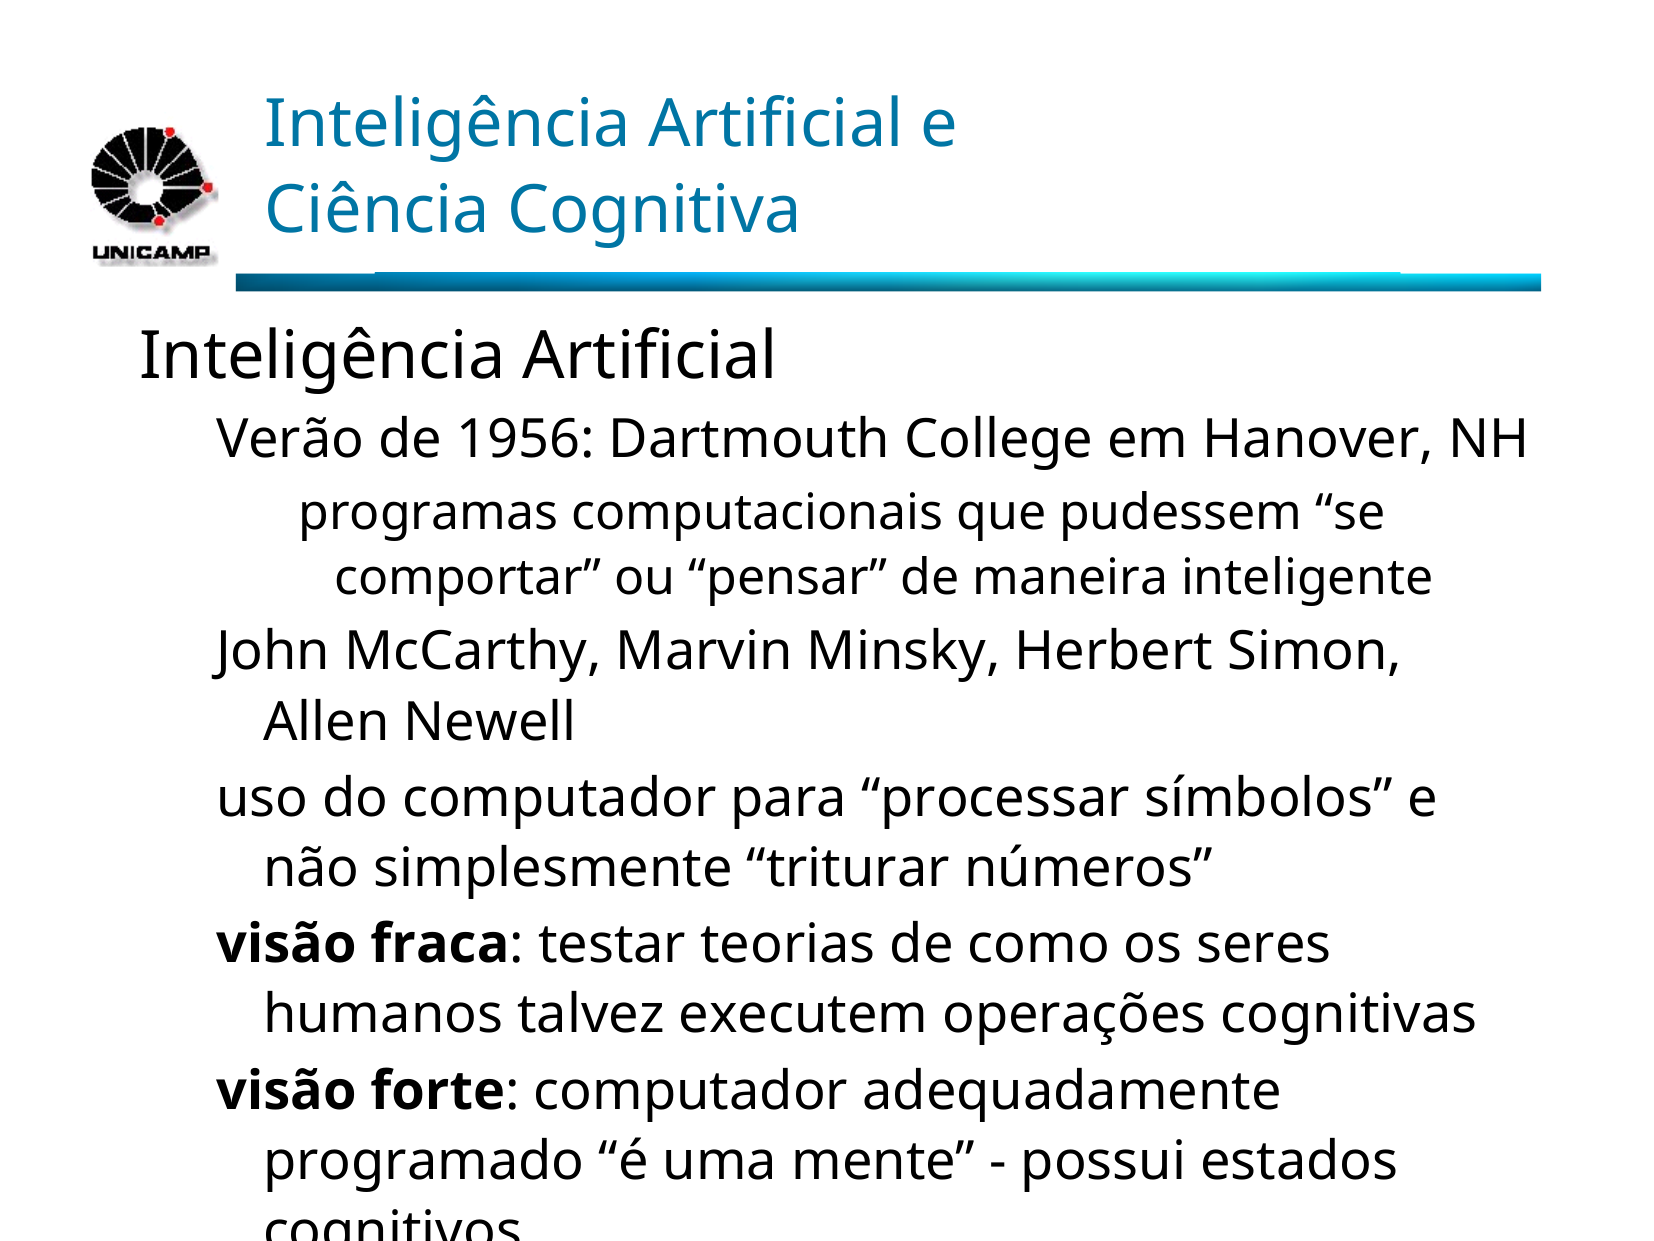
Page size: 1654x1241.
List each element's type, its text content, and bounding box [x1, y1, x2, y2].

title Inteligência Artificial e Ciência Cognitiva [264, 42, 1534, 250]
list Inteligência Artificial Verão de 1956: Dartmouth College em Hanover, NH programas computacionais que pudessem “se comportar” ou “pensar” de maneira inteligente John McCarthy, Marvin Minsky, Herbert Simon, Allen Newell uso do computador para “processar símbolos” e não simplesmente “triturar números” visão fraca: testar teorias de como os seres humanos talvez executem operações cognitivas visão forte: computador adequadamente programado “é uma mente” - possui estados cognitivos [121, 309, 1534, 1182]
picture [125, 272, 1654, 295]
